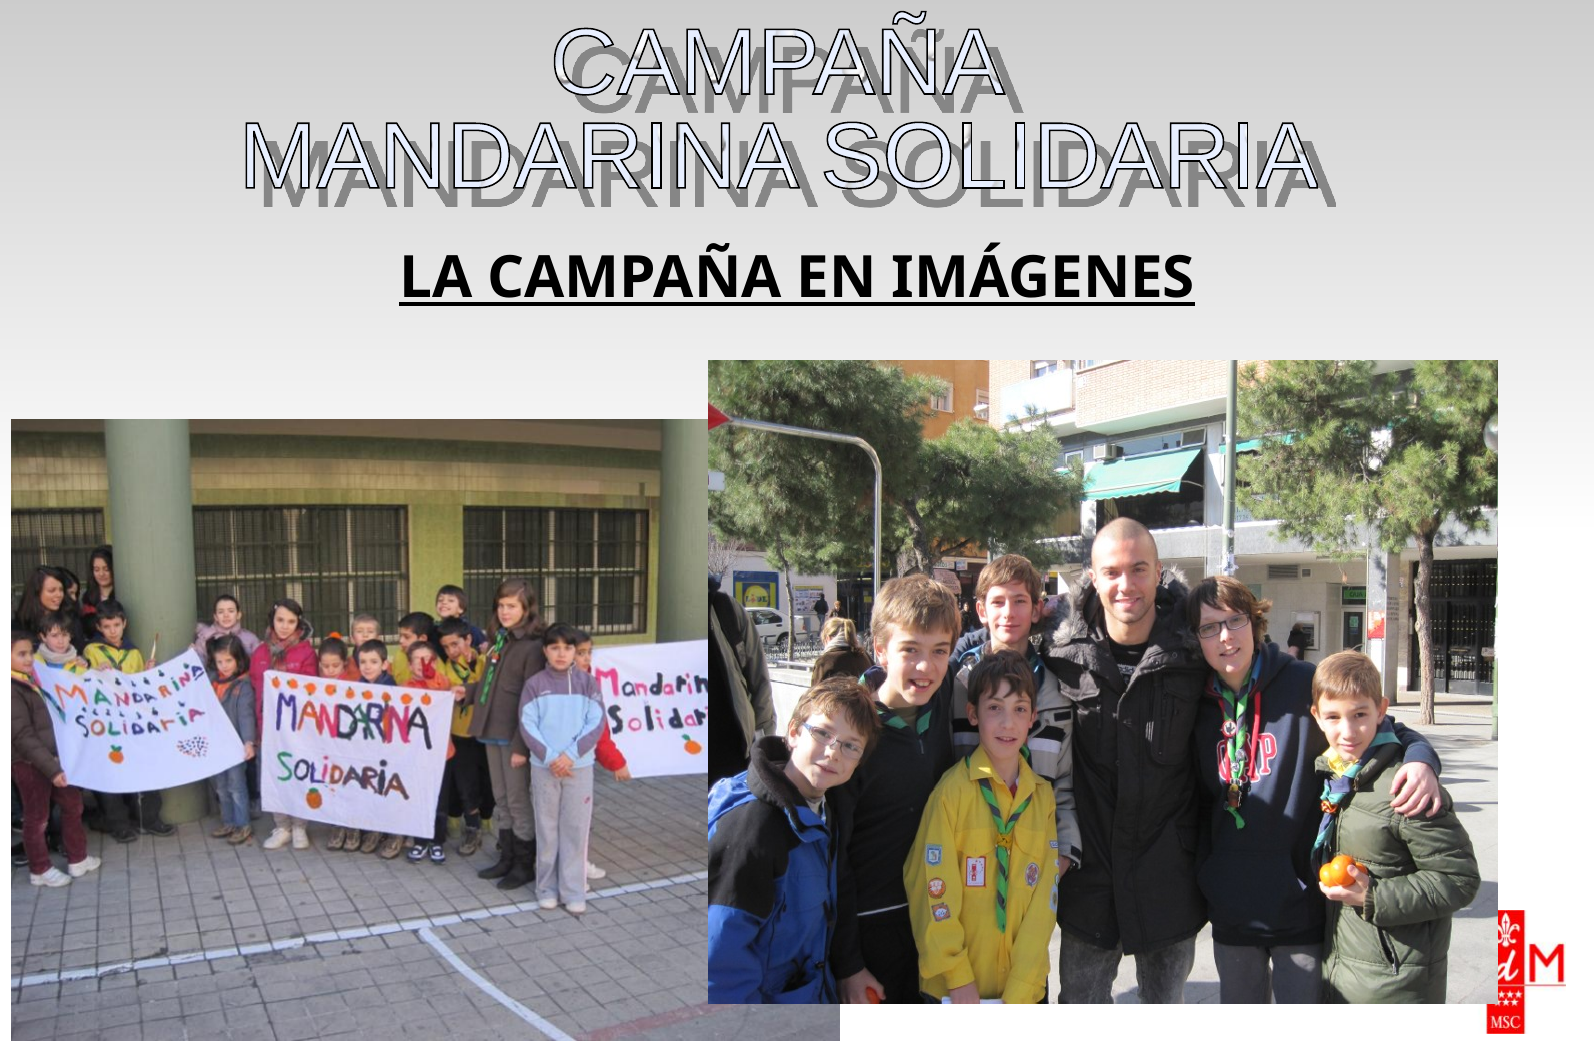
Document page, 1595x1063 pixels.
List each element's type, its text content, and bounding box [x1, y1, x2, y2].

text_box CAMPAÑA MANDARINA SOLIDARIA [583, 123, 640, 188]
text_box CAMPAÑA MANDARINA SOLIDARIA [386, 123, 439, 188]
picture [11, 360, 1566, 1041]
text_box CAMPAÑA MANDARINA SOLIDARIA [1256, 123, 1318, 188]
text_box CAMPAÑA MANDARINA SOLIDARIA [765, 29, 815, 95]
text_box CAMPAÑA MANDARINA SOLIDARIA [677, 123, 730, 188]
text_box CAMPAÑA MANDARINA SOLIDARIA [316, 123, 379, 188]
text_box CAMPAÑA MANDARINA SOLIDARIA [942, 29, 1005, 95]
text_box CAMPAÑA MANDARINA SOLIDARIA [687, 29, 750, 95]
text_box CAMPAÑA MANDARINA SOLIDARIA [1040, 123, 1097, 188]
text_box CAMPAÑA MANDARINA SOLIDARIA [454, 123, 510, 188]
text_box CAMPAÑA MANDARINA SOLIDARIA [514, 123, 576, 188]
text_box CAMPAÑA MANDARINA SOLIDARIA [1239, 123, 1248, 188]
text_box LA CAMPAÑA EN IMÁGENES [177, 230, 1418, 316]
text_box CAMPAÑA MANDARINA SOLIDARIA [1100, 123, 1163, 188]
text_box CAMPAÑA MANDARINA SOLIDARIA [1170, 123, 1227, 188]
text_box CAMPAÑA MANDARINA SOLIDARIA [554, 28, 614, 95]
text_box CAMPAÑA MANDARINA SOLIDARIA [886, 122, 951, 189]
text_box CAMPAÑA MANDARINA SOLIDARIA [246, 123, 309, 188]
text_box CAMPAÑA MANDARINA SOLIDARIA [812, 29, 875, 95]
text_box CAMPAÑA MANDARINA SOLIDARIA [652, 123, 661, 188]
text_box CAMPAÑA MANDARINA SOLIDARIA [824, 122, 879, 189]
text_box CAMPAÑA MANDARINA SOLIDARIA [962, 123, 1005, 188]
text_box CAMPAÑA MANDARINA SOLIDARIA [737, 123, 800, 188]
text_box CAMPAÑA MANDARINA SOLIDARIA [1015, 123, 1025, 188]
text_box CAMPAÑA MANDARINA SOLIDARIA [617, 29, 680, 95]
text_box CAMPAÑA MANDARINA SOLIDARIA [882, 29, 935, 95]
